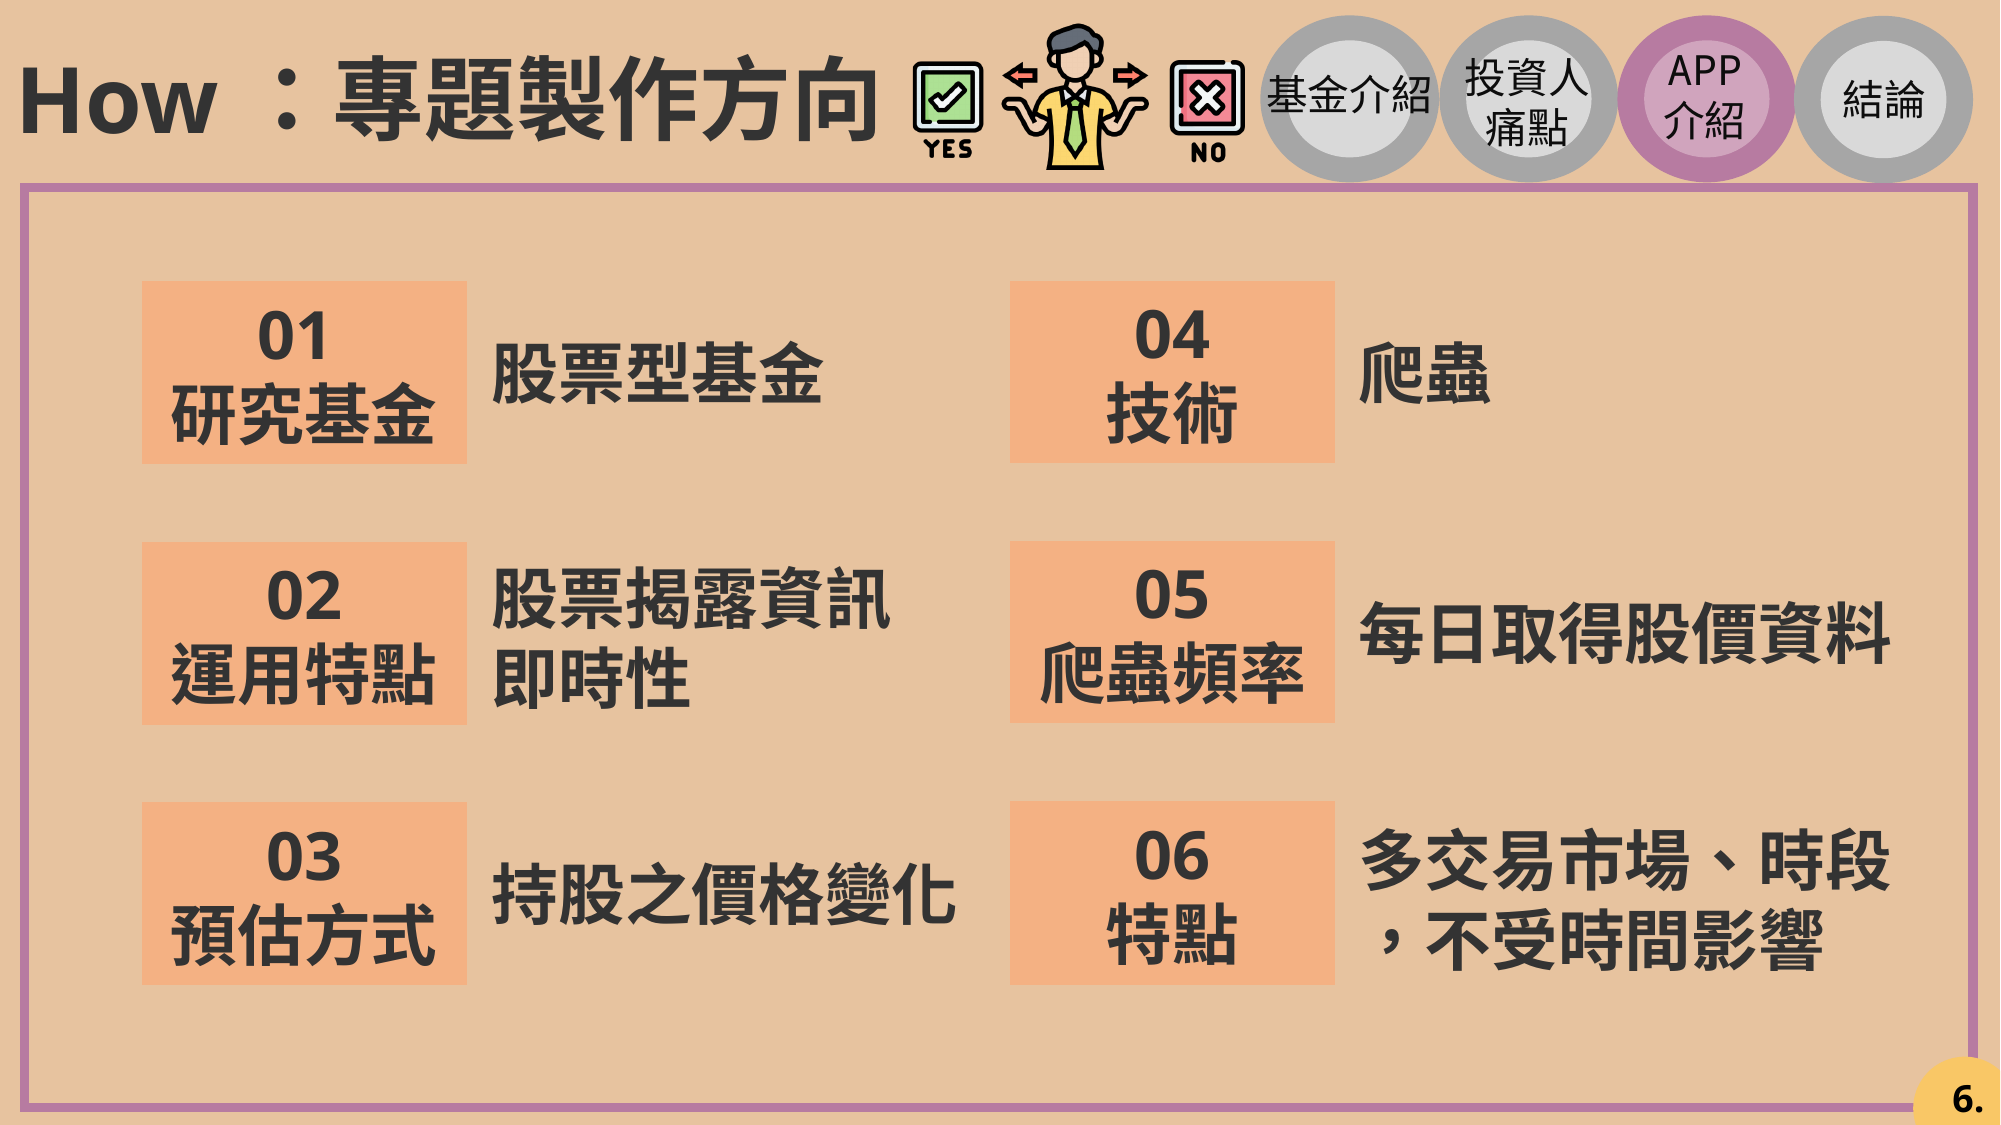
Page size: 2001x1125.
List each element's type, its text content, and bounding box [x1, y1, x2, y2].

text_box How：專題製作方向 [0, 34, 899, 161]
text_box 06 特點 [1010, 801, 1335, 985]
text_box 股票型基金 [477, 290, 929, 455]
text_box 每日取得股價資料 [1343, 550, 2000, 715]
text_box 03 預估方式 [142, 802, 467, 985]
text_box 6. [1937, 1067, 2000, 1125]
text_box 04 技術 [1010, 281, 1335, 463]
text_box 05 爬蟲頻率 [1010, 541, 1335, 723]
text_box 股票揭露資訊即時性 [477, 550, 929, 715]
text_box 爬蟲 [1344, 290, 1807, 455]
text_box 02 運用特點 [142, 542, 467, 725]
text_box 持股之價格變化 [477, 810, 1000, 976]
text_box 多交易市場、時段 ，不受時間影響 [1343, 812, 1919, 977]
text_box 01 研究基金 [142, 281, 467, 464]
